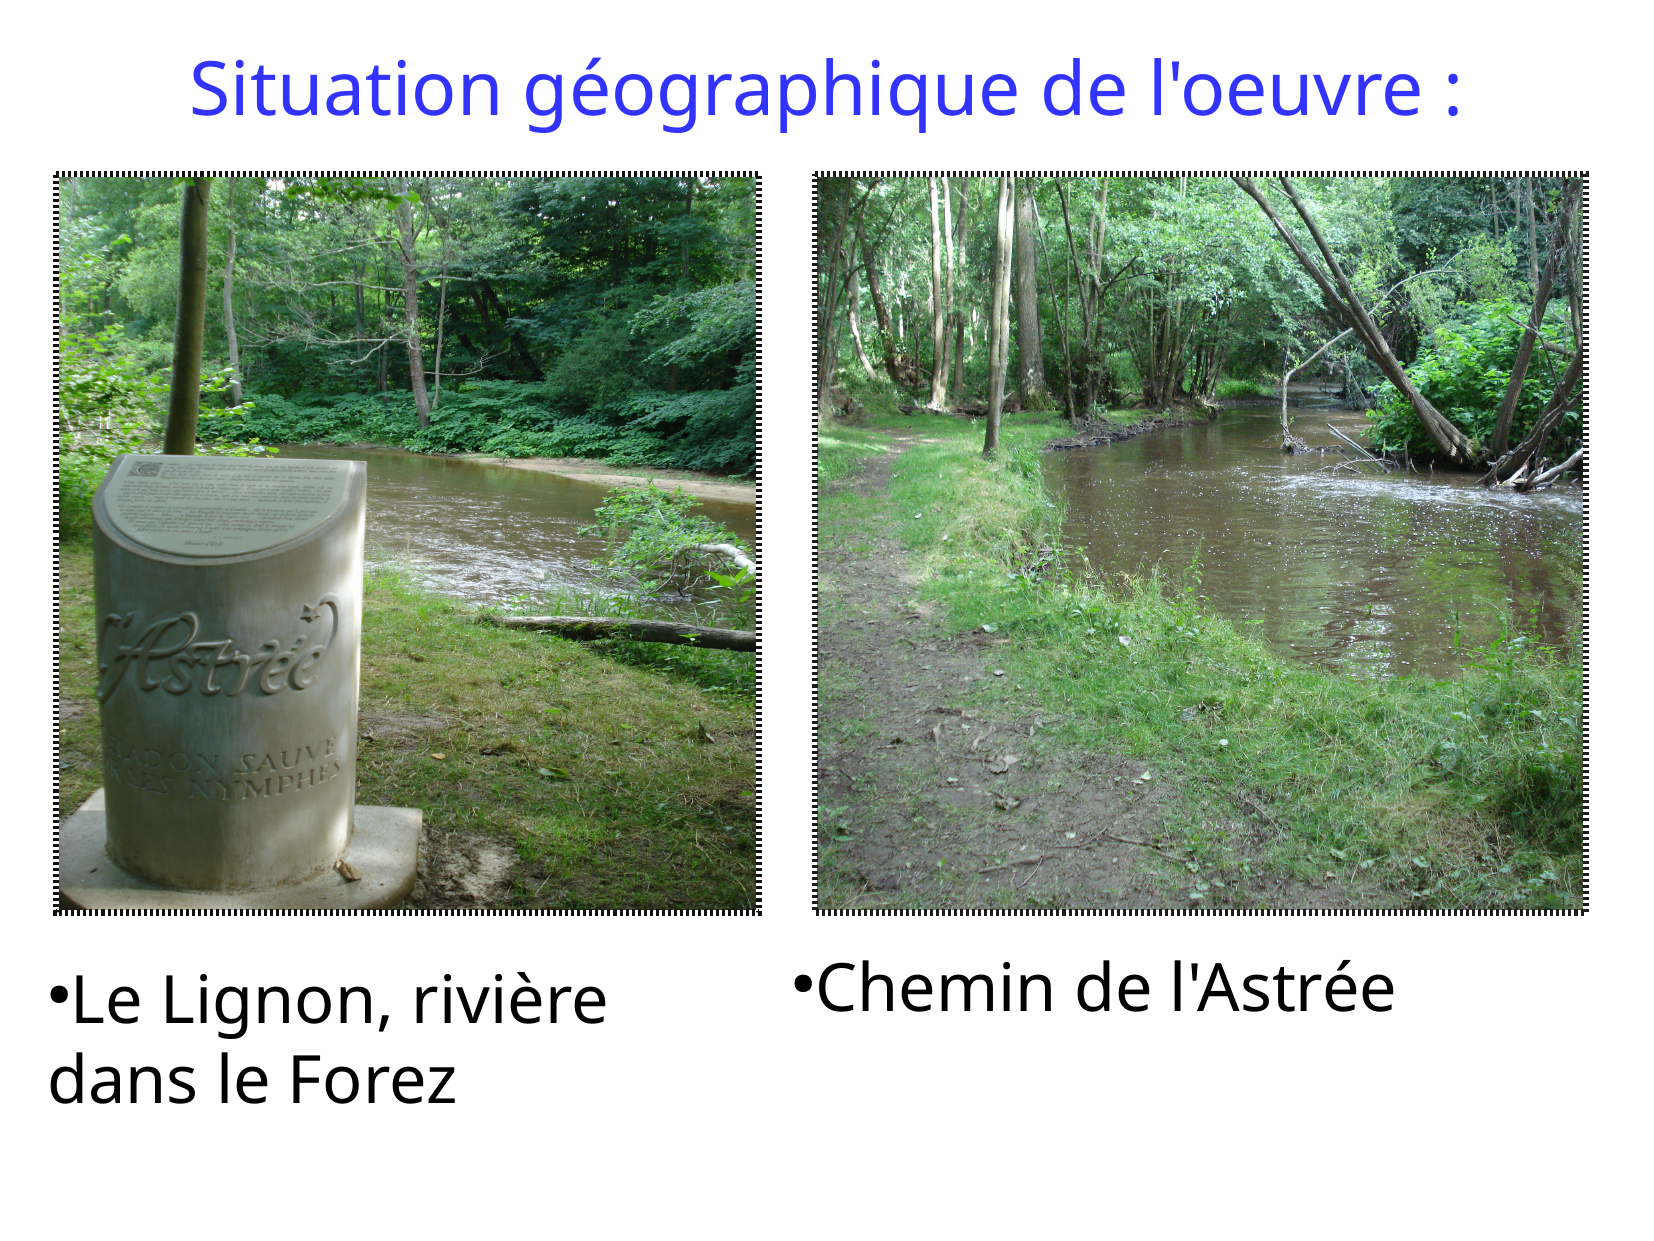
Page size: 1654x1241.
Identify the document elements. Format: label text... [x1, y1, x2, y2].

list Le Lignon, rivière dans le Forez [47, 956, 745, 1170]
picture [817, 177, 1583, 910]
picture [59, 177, 756, 910]
list Chemin de l'Astrée [791, 944, 1569, 1170]
title Situation géographique de l'oeuvre : [82, 0, 1571, 178]
